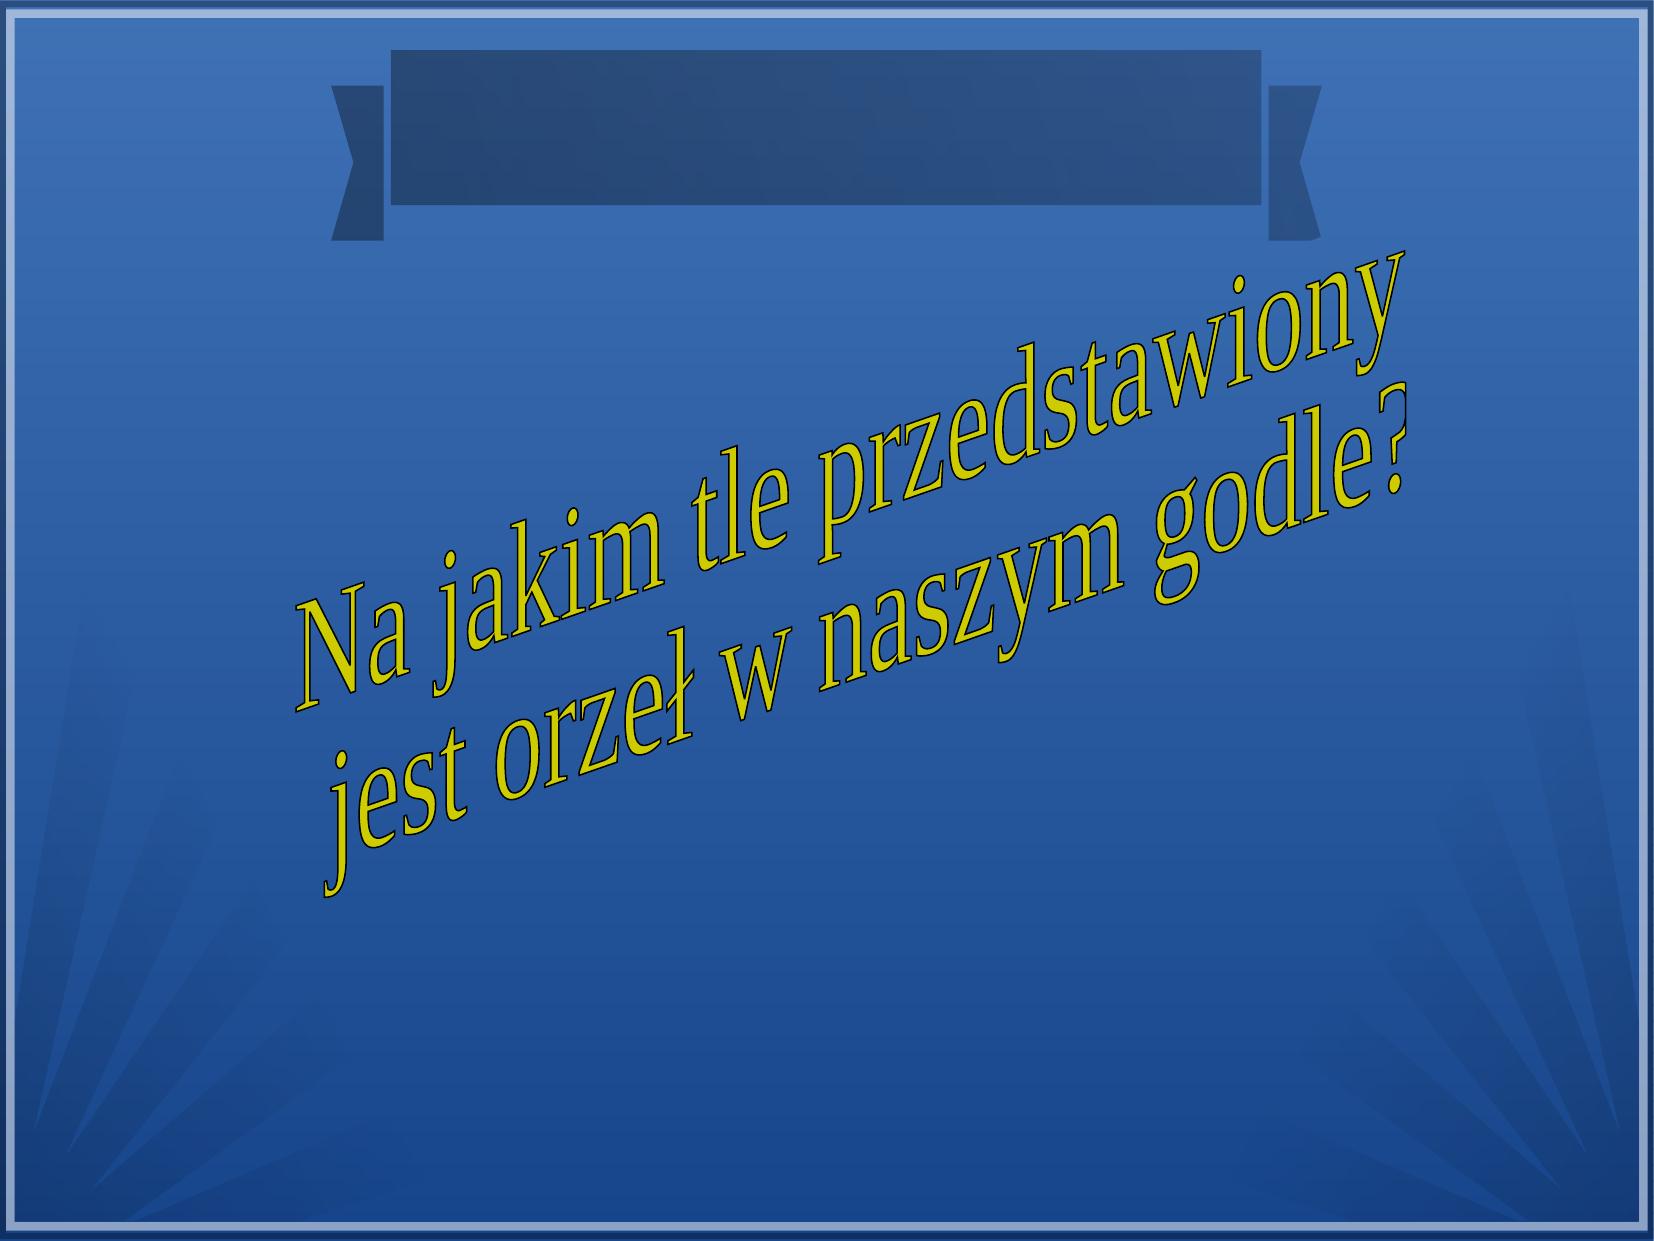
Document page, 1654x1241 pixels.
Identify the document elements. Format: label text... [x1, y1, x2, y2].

text_box Na jakim tle przedstawiony jest orzeł w naszym godle? [1044, 367, 1077, 450]
text_box Na jakim tle przedstawiony jest orzeł w naszym godle? [869, 424, 901, 513]
text_box Na jakim tle przedstawiony jest orzeł w naszym godle? [1254, 413, 1301, 536]
text_box Na jakim tle przedstawiony jest orzeł w naszym godle? [589, 512, 665, 610]
text_box Na jakim tle przedstawiony jest orzeł w naszym godle? [750, 469, 789, 549]
text_box Na jakim tle przedstawiony jest orzeł w naszym godle? [1379, 382, 1406, 465]
text_box Na jakim tle przedstawiony jest orzeł w naszym godle? [544, 700, 576, 788]
text_box Na jakim tle przedstawiony jest orzeł w naszym godle? [467, 568, 508, 651]
text_box Na jakim tle przedstawiony jest orzeł w naszym godle? [440, 727, 467, 821]
text_box Na jakim tle przedstawiony jest orzeł w naszym godle? [404, 752, 436, 835]
text_box Na jakim tle przedstawiony jest orzeł w naszym godle? [949, 399, 987, 480]
text_box Na jakim tle przedstawiony jest orzeł w naszym godle? [1204, 472, 1248, 553]
text_box Na jakim tle przedstawiony jest orzeł w naszym godle? [994, 342, 1040, 465]
text_box Na jakim tle przedstawiony jest orzeł w naszym godle? [916, 574, 949, 656]
text_box Na jakim tle przedstawiony jest orzeł w naszym godle? [1111, 343, 1152, 426]
text_box Na jakim tle przedstawiony jest orzeł w naszym godle? [871, 589, 912, 672]
text_box Na jakim tle przedstawiony jest orzeł w naszym godle? [997, 537, 1047, 663]
text_box Na jakim tle przedstawiony jest orzeł w naszym godle? [1227, 307, 1252, 388]
text_box Na jakim tle przedstawiony jest orzeł w naszym godle? [324, 782, 347, 898]
text_box Na jakim tle przedstawiony jest orzeł w naszym godle? [720, 445, 745, 564]
text_box Na jakim tle przedstawiony jest orzeł w naszym godle? [625, 675, 663, 755]
text_box Na jakim tle przedstawiony jest orzeł w naszym godle? [296, 582, 364, 712]
text_box Na jakim tle przedstawiony jest orzeł w naszym godle? [903, 413, 943, 501]
text_box Na jakim tle przedstawiony jest orzeł w naszym godle? [510, 519, 560, 637]
text_box Na jakim tle przedstawiony jest orzeł w naszym godle? [1154, 477, 1199, 605]
text_box Na jakim tle przedstawiony jest orzeł w naszym godle? [1333, 428, 1372, 508]
text_box Na jakim tle przedstawiony jest orzeł w naszym godle? [819, 604, 867, 692]
text_box Na jakim tle przedstawiony jest orzeł w naszym godle? [496, 719, 540, 800]
text_box Na jakim tle przedstawiony jest orzeł w naszym godle? [359, 768, 397, 848]
text_box Na jakim tle przedstawiony jest orzeł w naszym godle? [719, 626, 792, 721]
text_box Na jakim tle przedstawiony jest orzeł w naszym godle? [433, 582, 456, 698]
text_box Na jakim tle przedstawiony jest orzeł w naszym godle? [561, 539, 586, 620]
text_box Na jakim tle przedstawiony jest orzeł w naszym godle? [691, 477, 719, 571]
text_box Na jakim tle przedstawiony jest orzeł w naszym godle? [1081, 341, 1108, 435]
text_box Na jakim tle przedstawiony jest orzeł w naszym godle? [1257, 291, 1301, 372]
text_box Na jakim tle przedstawiony jest orzeł w naszym godle? [1306, 272, 1353, 360]
text_box Na jakim tle przedstawiony jest orzeł w naszym godle? [1048, 514, 1124, 612]
text_box Na jakim tle przedstawiony jest orzeł w naszym godle? [579, 688, 619, 776]
text_box Na jakim tle przedstawiony jest orzeł w naszym godle? [1355, 250, 1405, 376]
text_box Na jakim tle przedstawiony jest orzeł w naszym godle? [666, 626, 694, 745]
text_box Na jakim tle przedstawiony jest orzeł w naszym godle? [818, 443, 864, 565]
text_box Na jakim tle przedstawiony jest orzeł w naszym godle? [954, 557, 994, 645]
text_box Na jakim tle przedstawiony jest orzeł w naszym godle? [1303, 404, 1328, 523]
text_box Na jakim tle przedstawiony jest orzeł w naszym godle? [369, 602, 410, 685]
text_box Na jakim tle przedstawiony jest orzeł w naszym godle? [1152, 313, 1226, 408]
